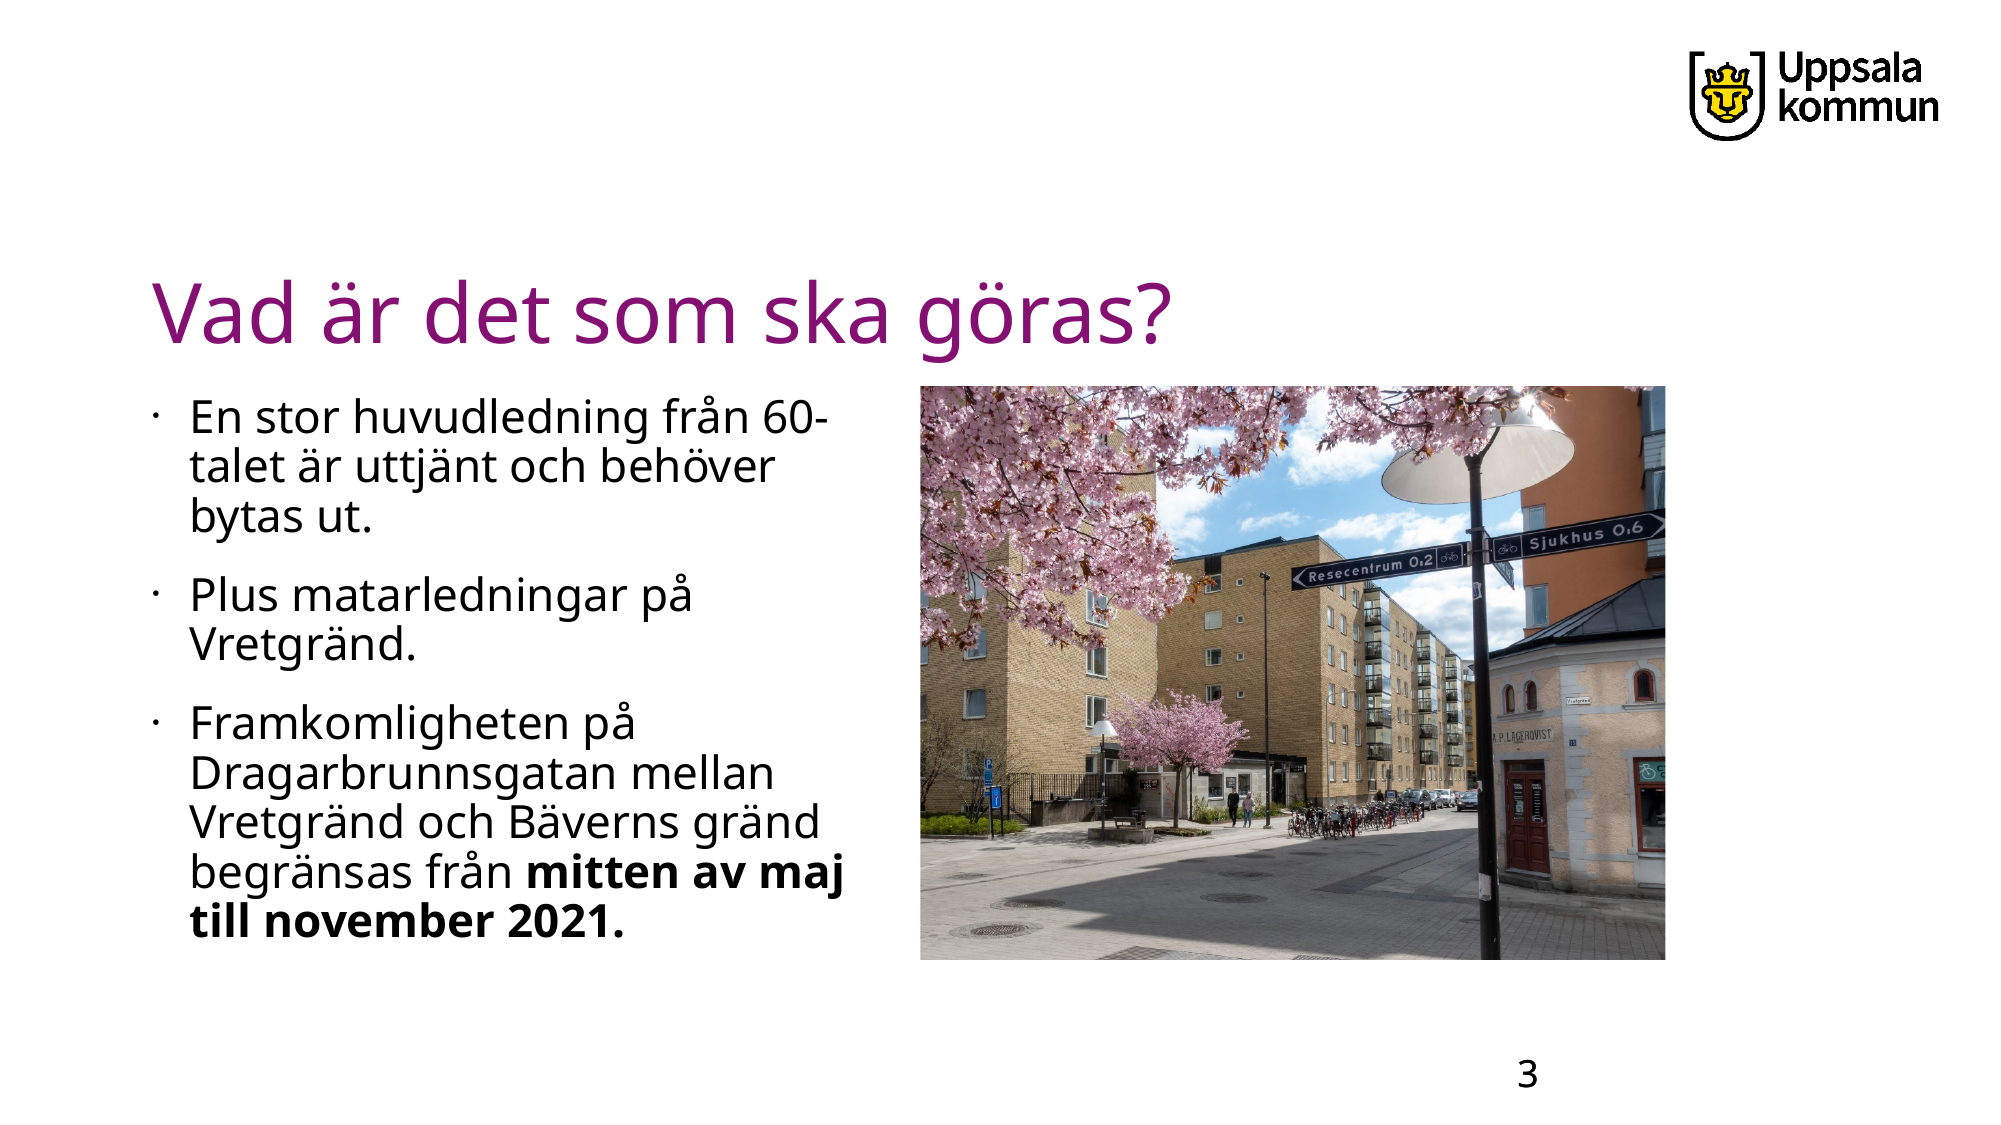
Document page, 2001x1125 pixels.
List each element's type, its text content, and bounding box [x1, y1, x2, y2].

picture [1674, 36, 1953, 156]
title Vad är det som ska göras? [137, 159, 1675, 370]
slide_number <nummer> [1502, 1042, 1953, 1103]
picture [920, 386, 1666, 960]
list En stor huvudledning från 60-talet är uttjänt och behöver bytas ut. Plus matarledningar på Vretgränd. Framkomligheten på Dragarbrunnsgatan mellan Vretgränd och Bäverns gränd begränsas från mitten av maj till november 2021. [137, 386, 883, 960]
